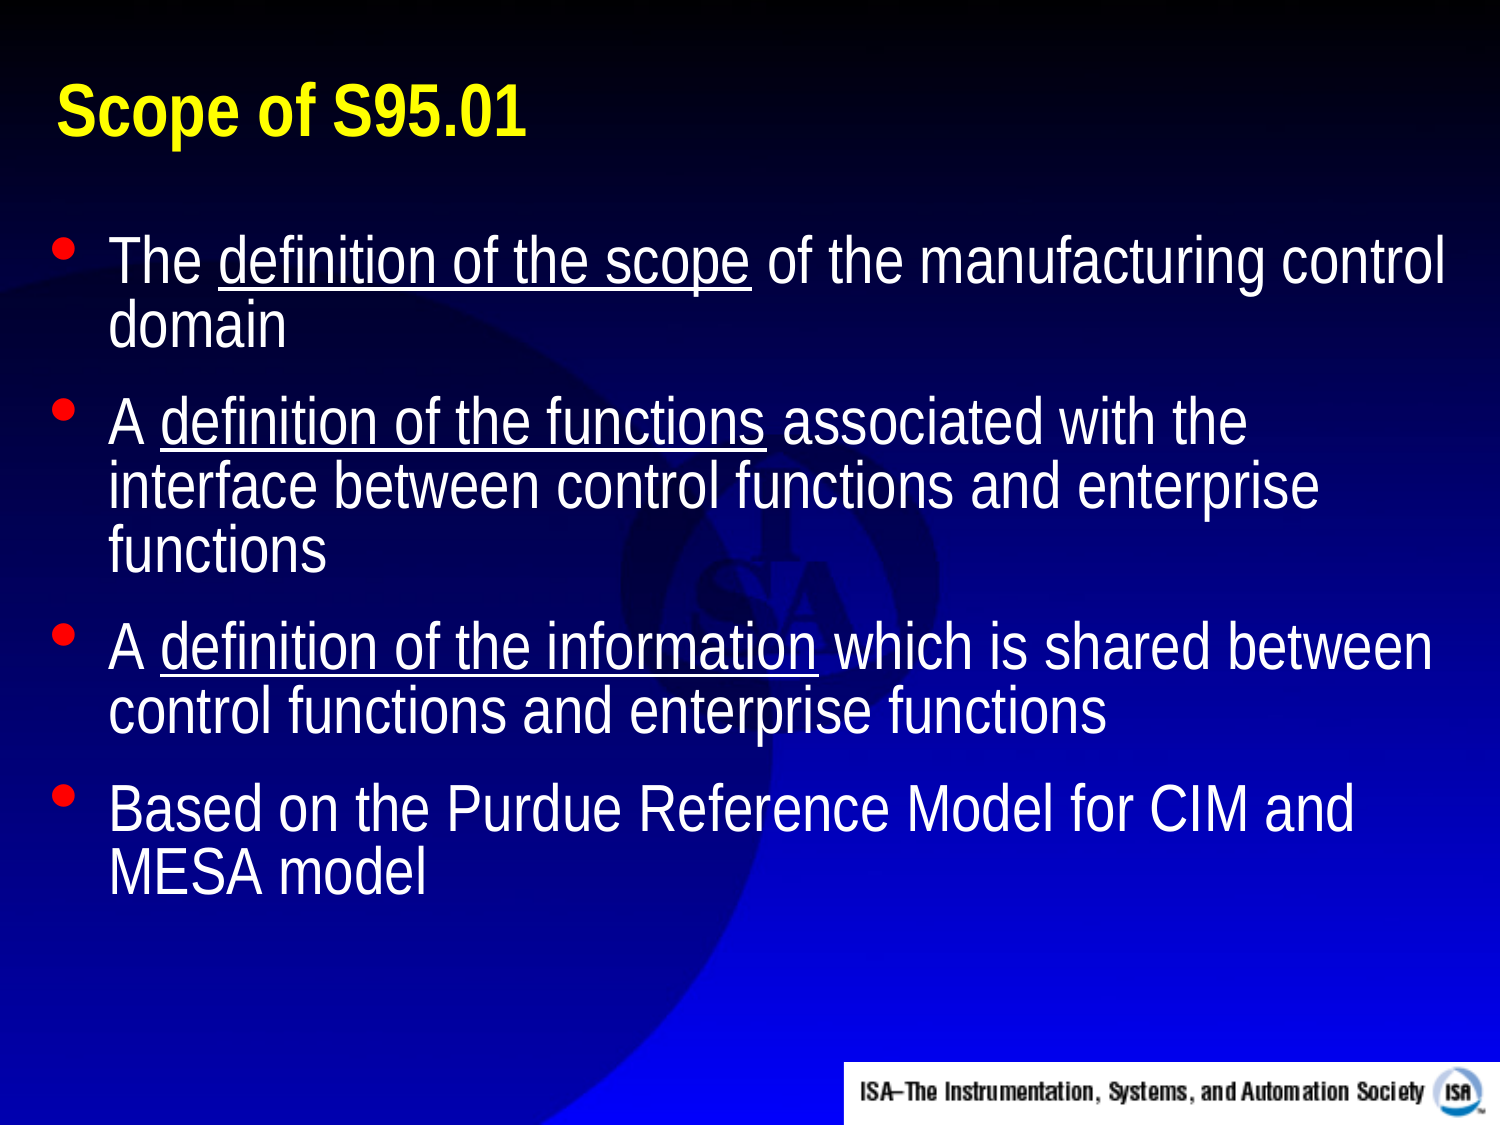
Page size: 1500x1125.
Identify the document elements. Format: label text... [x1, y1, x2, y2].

list The definition of the scope of the manufacturing control domain A definition of the functions associated with the interface between control functions and enterprise functions A definition of the information which is shared between control functions and enterprise functions Based on the Purdue Reference Model for CIM and MESA model [37, 224, 1463, 1077]
picture [0, 0, 1500, 1125]
title Scope of S95.01 [41, 12, 1463, 201]
